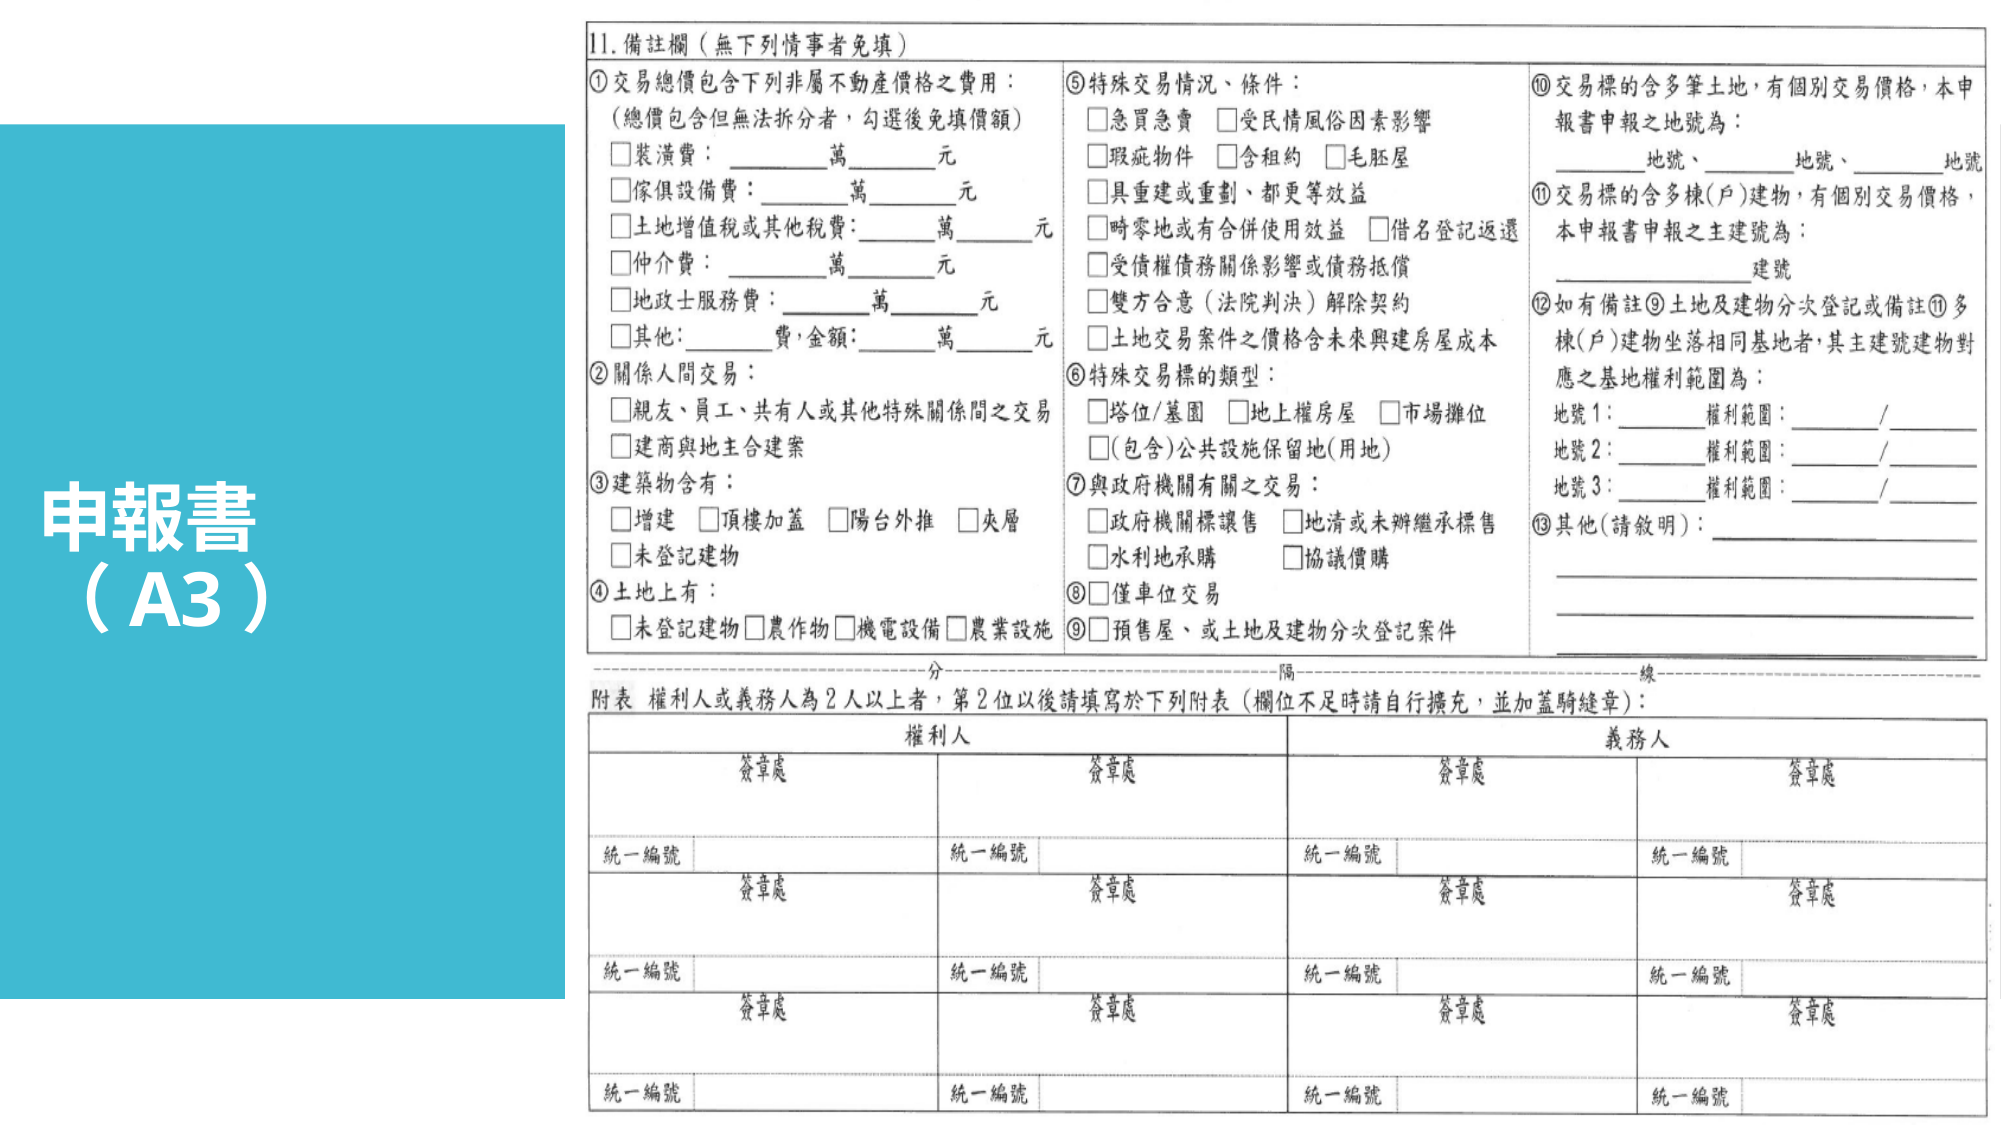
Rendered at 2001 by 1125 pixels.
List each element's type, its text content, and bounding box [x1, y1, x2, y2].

picture [577, 0, 2000, 1125]
title 申報書（A3） [22, 184, 525, 940]
